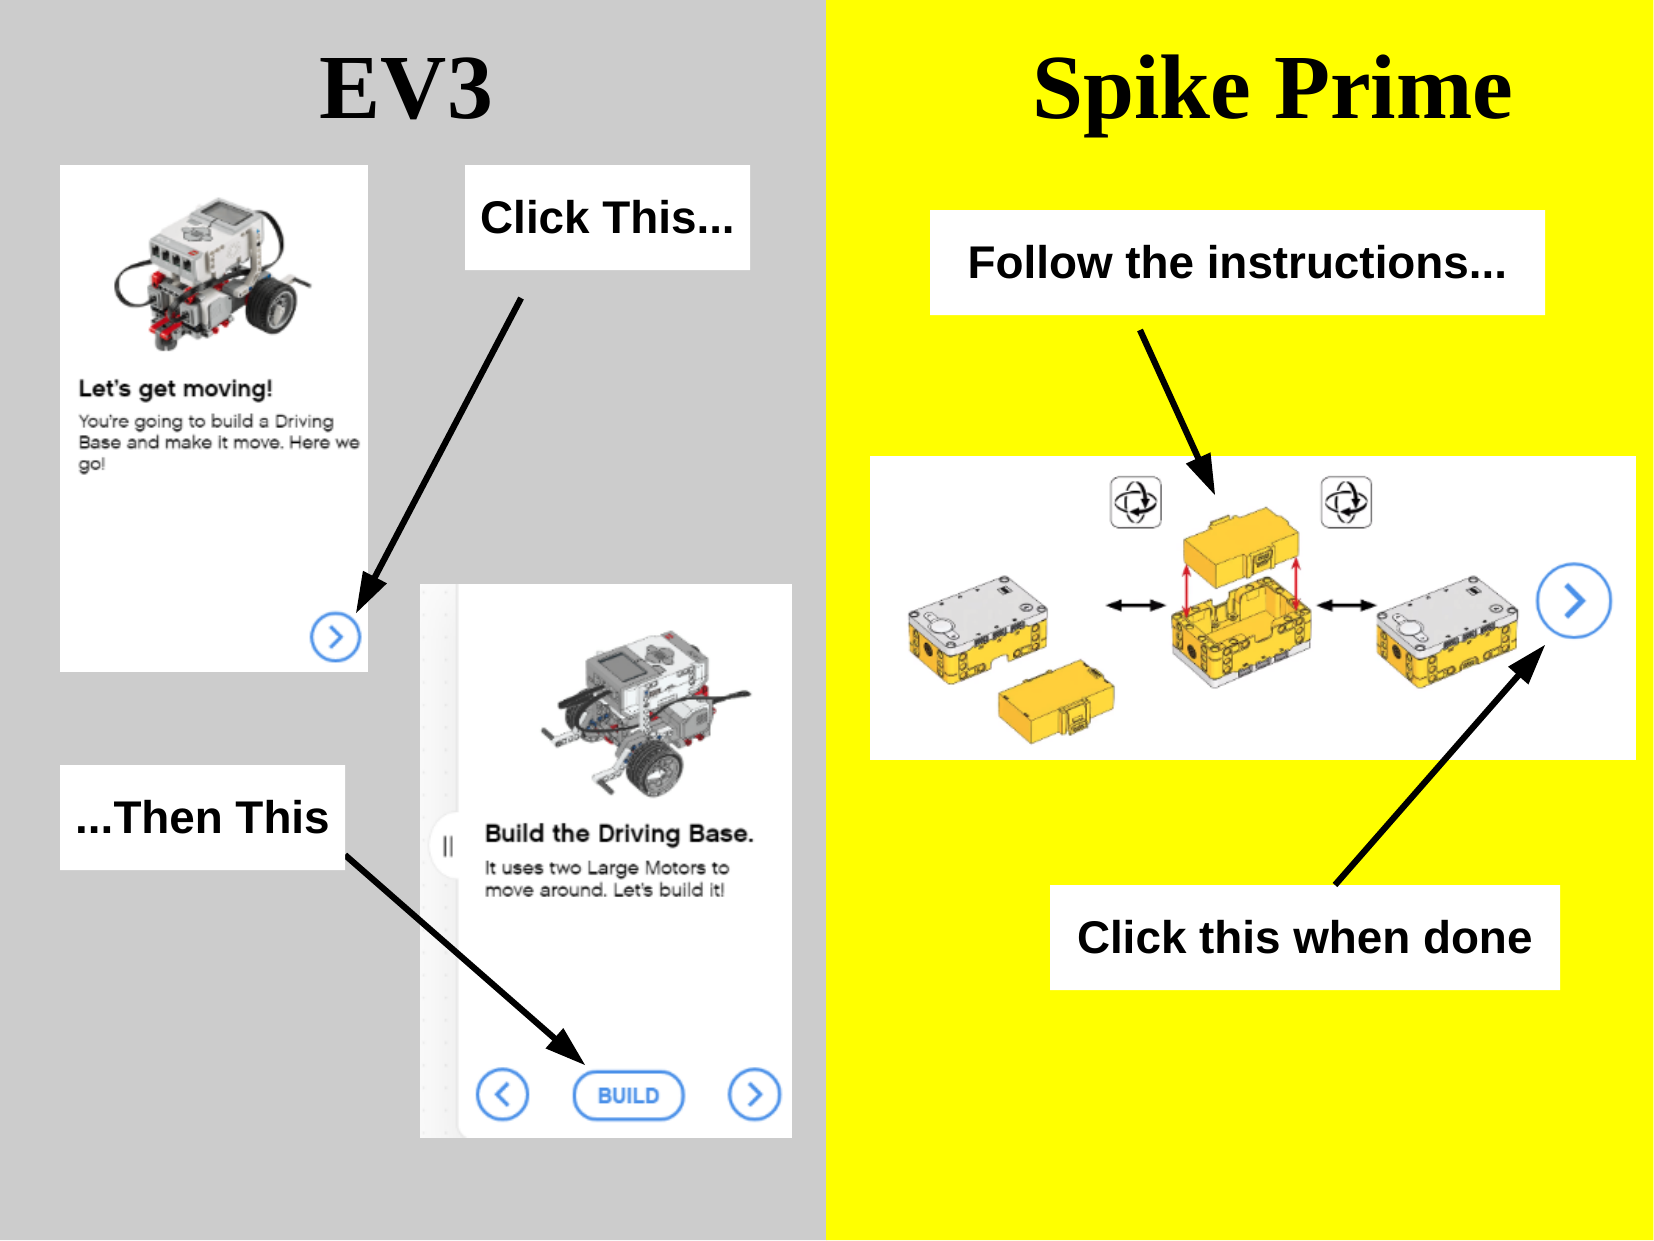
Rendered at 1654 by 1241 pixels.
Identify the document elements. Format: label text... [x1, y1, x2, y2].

picture [420, 584, 792, 1139]
text_box Click This... [465, 165, 751, 271]
text_box [0, 0, 1654, 1241]
text_box Follow the instructions... [930, 210, 1546, 316]
title EV3 [90, 10, 724, 166]
title Spike Prime [956, 10, 1591, 166]
picture [60, 165, 368, 672]
text_box Click this when done [1050, 885, 1561, 991]
picture [870, 456, 1636, 760]
text_box ...Then This [60, 765, 346, 871]
